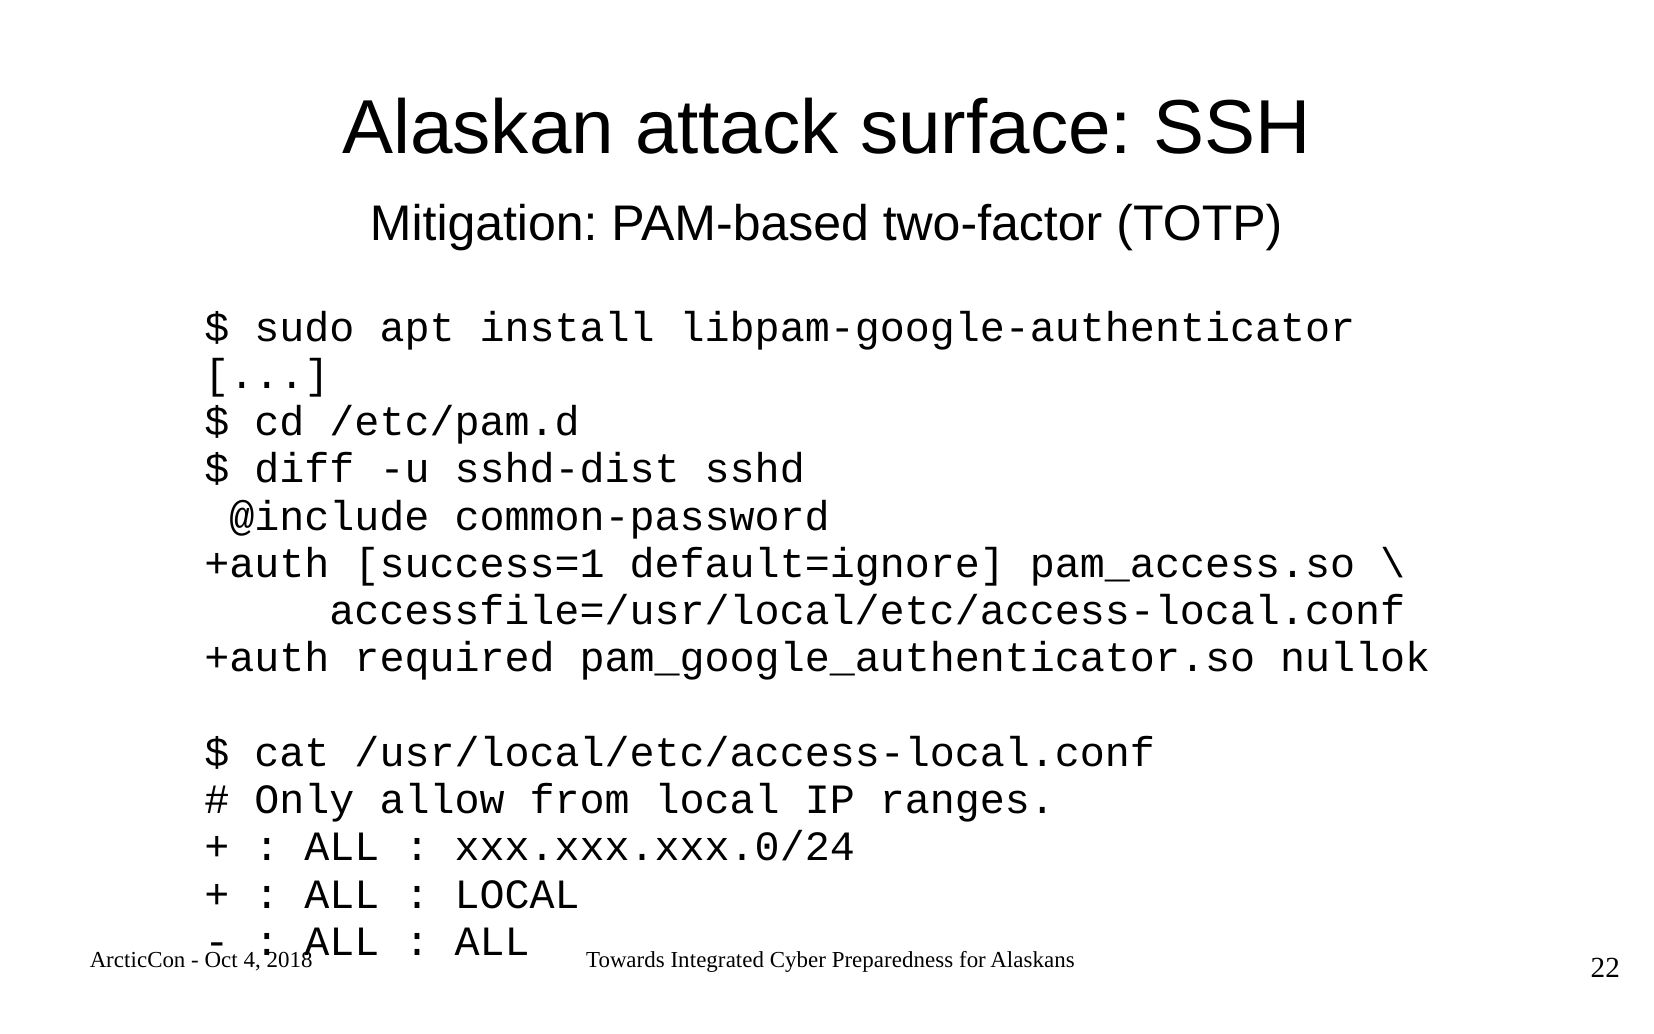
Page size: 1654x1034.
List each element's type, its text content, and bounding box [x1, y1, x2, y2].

text_box <number> [1560, 951, 1621, 1023]
subtitle Mitigation: PAM-based two-factor (TOTP) $ sudo apt install libpam-google-authenticator [...] $ cd /etc/pam.d $ diff -u sshd-dist sshd @include common-password +auth [success=1 default=ignore] pam_access.so \ accessfile=/usr/local/etc/access-local.conf +auth required pam_google_authenticator.so nullok $ cat /usr/local/etc/access-local.conf # Only allow from local IP ranges. + : ALL : xxx.xxx.xxx.0/24 + : ALL : LOCAL - : ALL : ALL [82, 195, 1571, 986]
title Alaskan attack surface: SSH [82, 41, 1571, 195]
